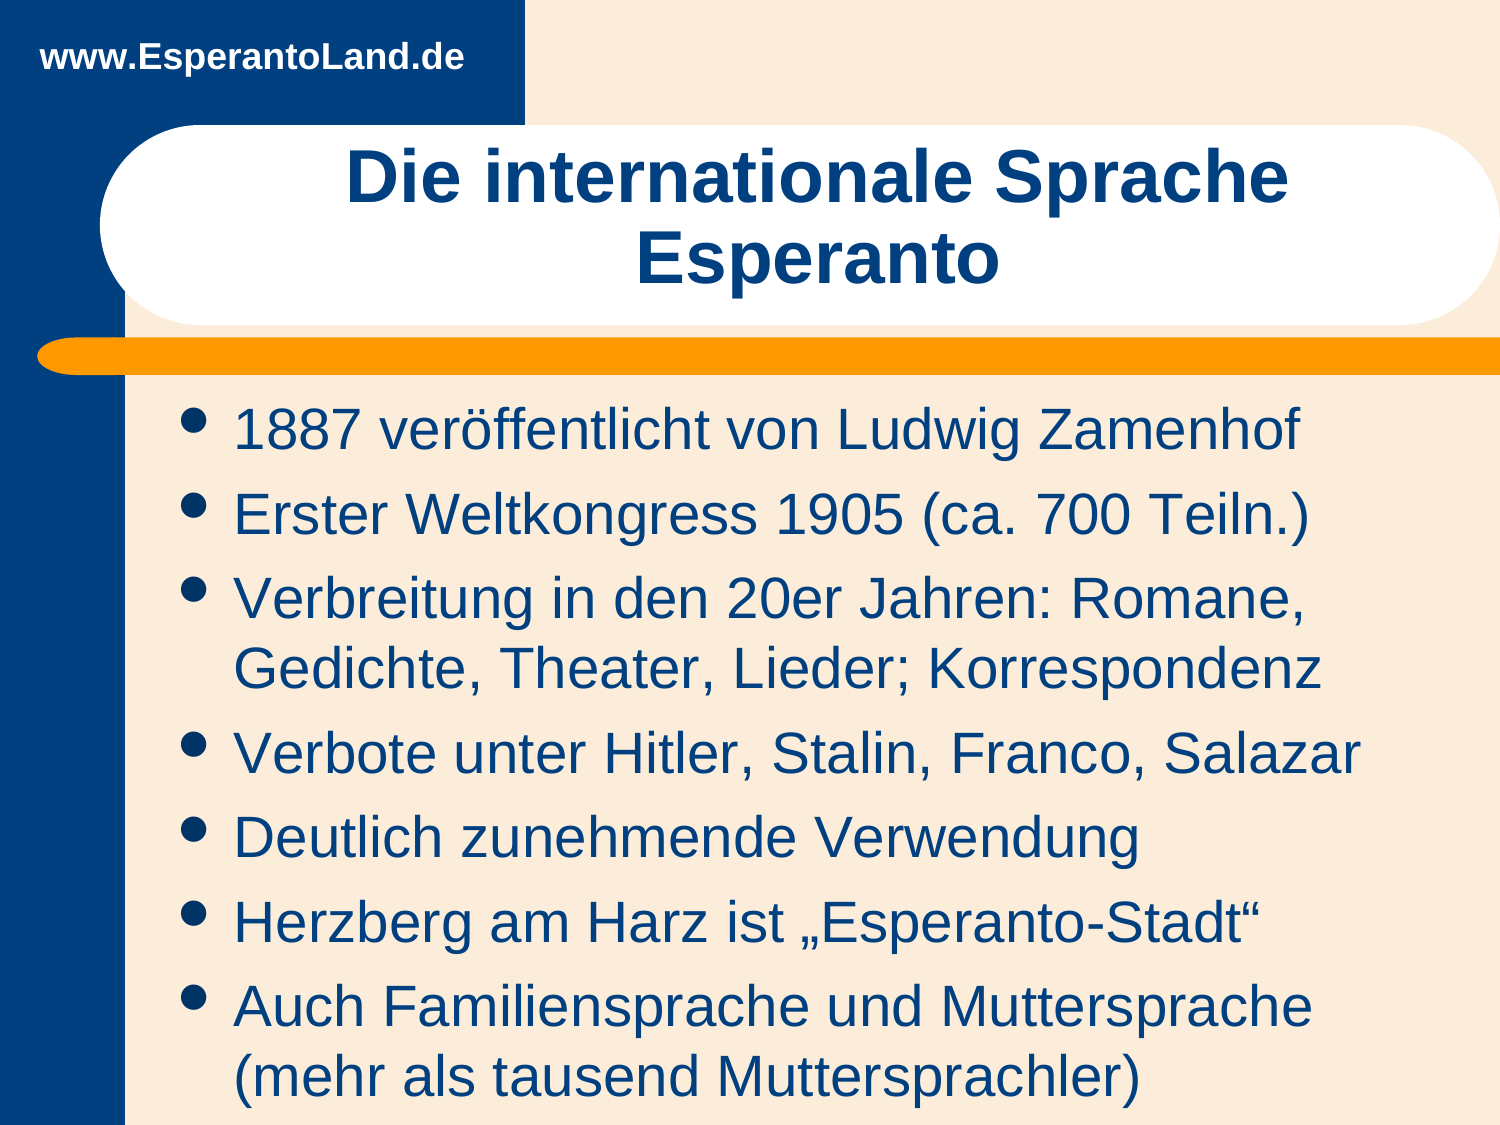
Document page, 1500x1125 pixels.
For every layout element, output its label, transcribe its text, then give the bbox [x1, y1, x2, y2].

list 1887 veröffentlicht von Ludwig Zamenhof Erster Weltkongress 1905 (ca. 700 Teiln.) Verbreitung in den 20er Jahren: Romane, Gedichte, Theater, Lieder; Korrespondenz Verbote unter Hitler, Stalin, Franco, Salazar Deutlich zunehmende Verwendung Herzberg am Harz ist „Esperanto-Stadt“ Auch Familiensprache und Muttersprache (mehr als tausend Muttersprachler) [162, 383, 1475, 1118]
title Die internationale Sprache Esperanto [162, 124, 1475, 313]
